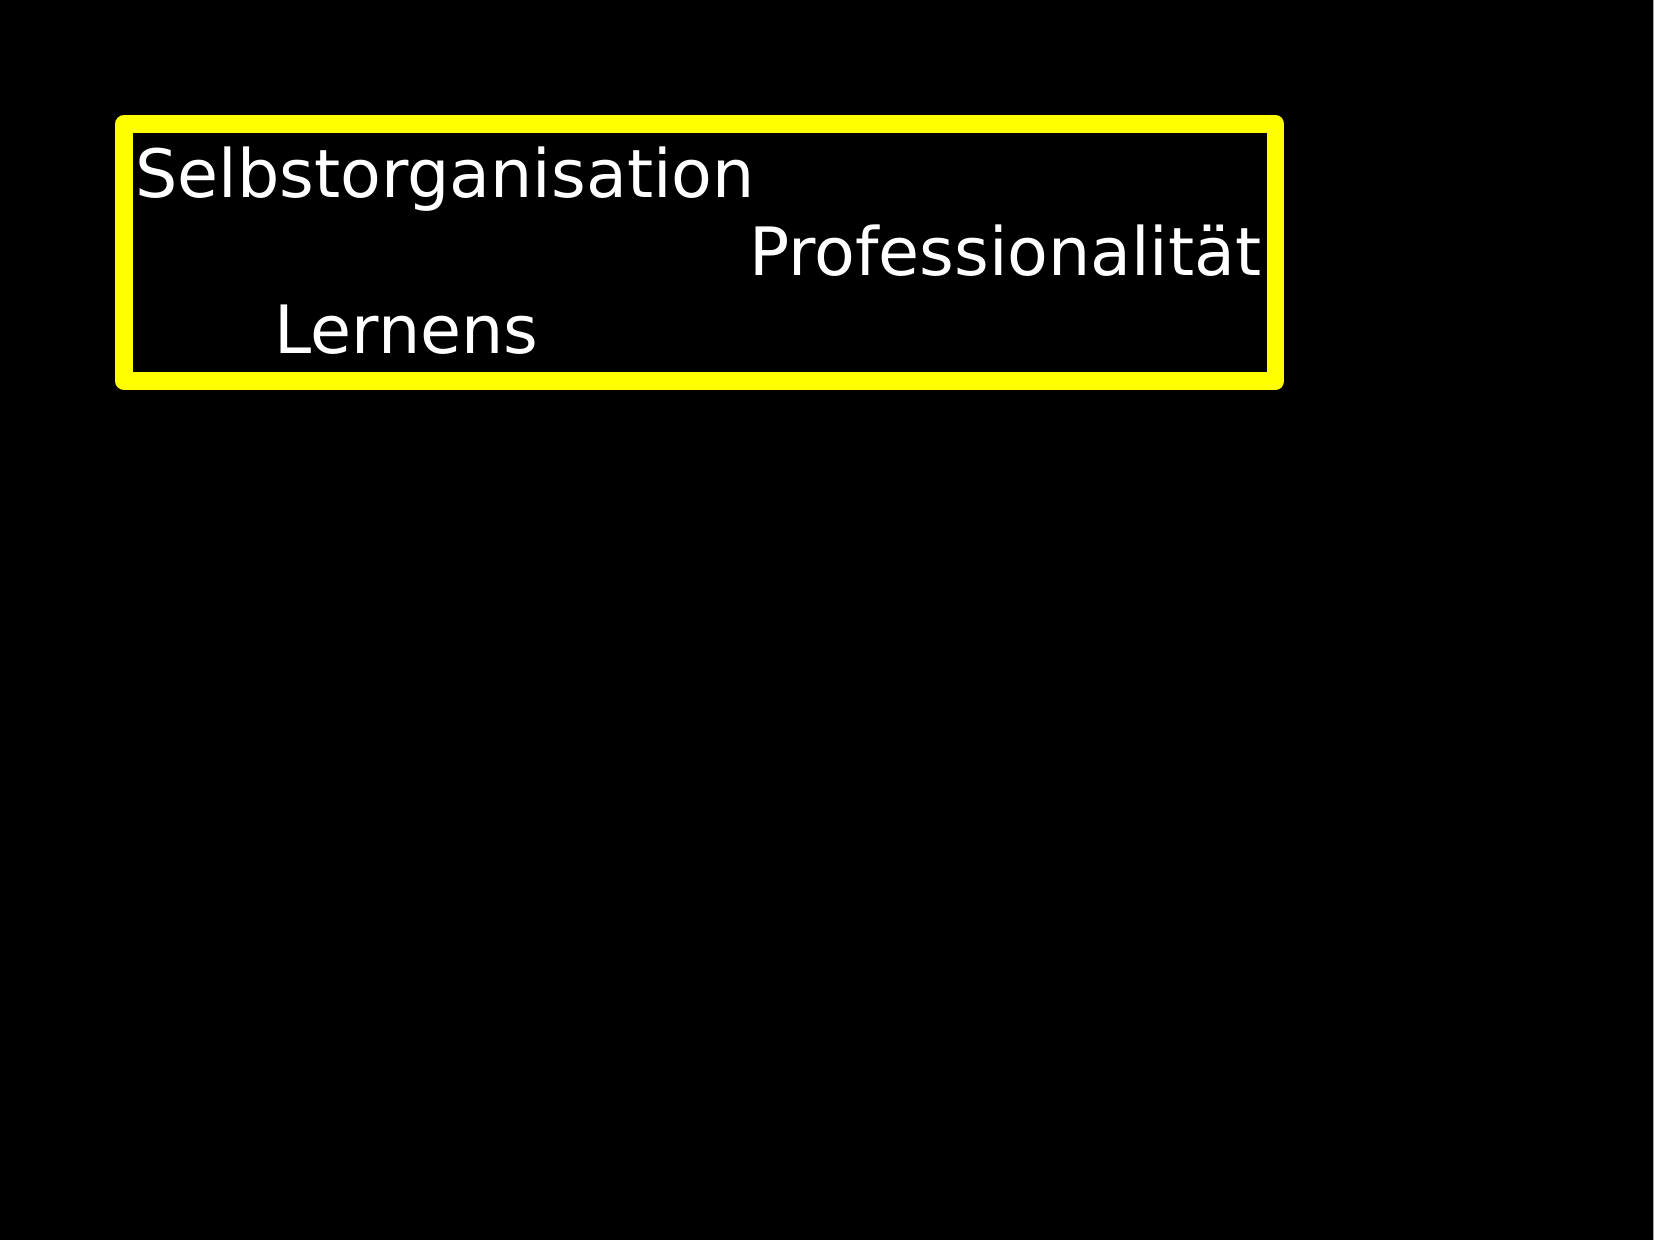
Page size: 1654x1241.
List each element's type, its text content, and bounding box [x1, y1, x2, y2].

text_box Selbstorganisation ist die höchste Stufe der Professionalität des Lernens [124, 124, 1276, 382]
